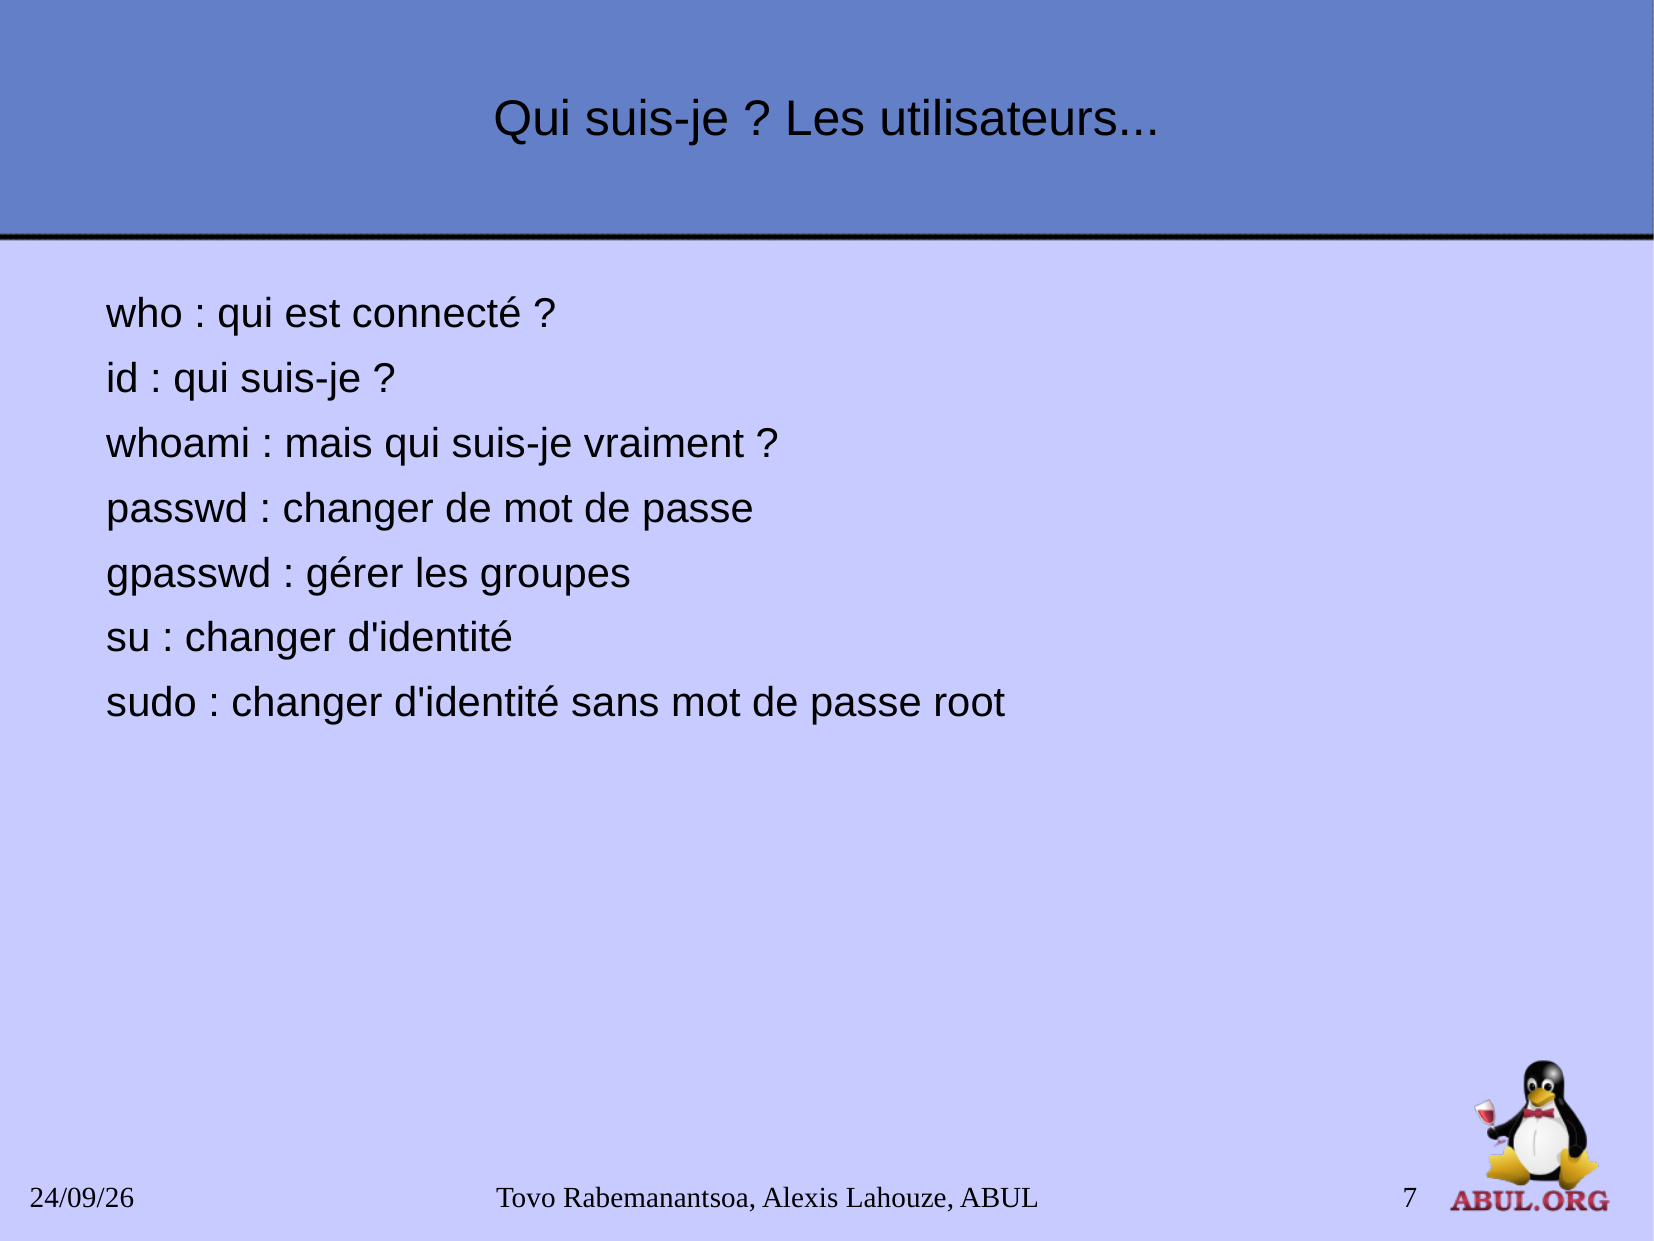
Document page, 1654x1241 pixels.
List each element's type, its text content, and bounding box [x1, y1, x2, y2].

title Qui suis-je ? Les utilisateurs... [29, 36, 1625, 200]
list who : qui est connecté ? id : qui suis-je ? whoami : mais qui suis-je vraiment ? passwd : changer de mot de passe gpasswd : gérer les groupes su : changer d'identité sudo : changer d'identité sans mot de passe root [88, 290, 1565, 1019]
picture [0, 0, 1654, 1241]
